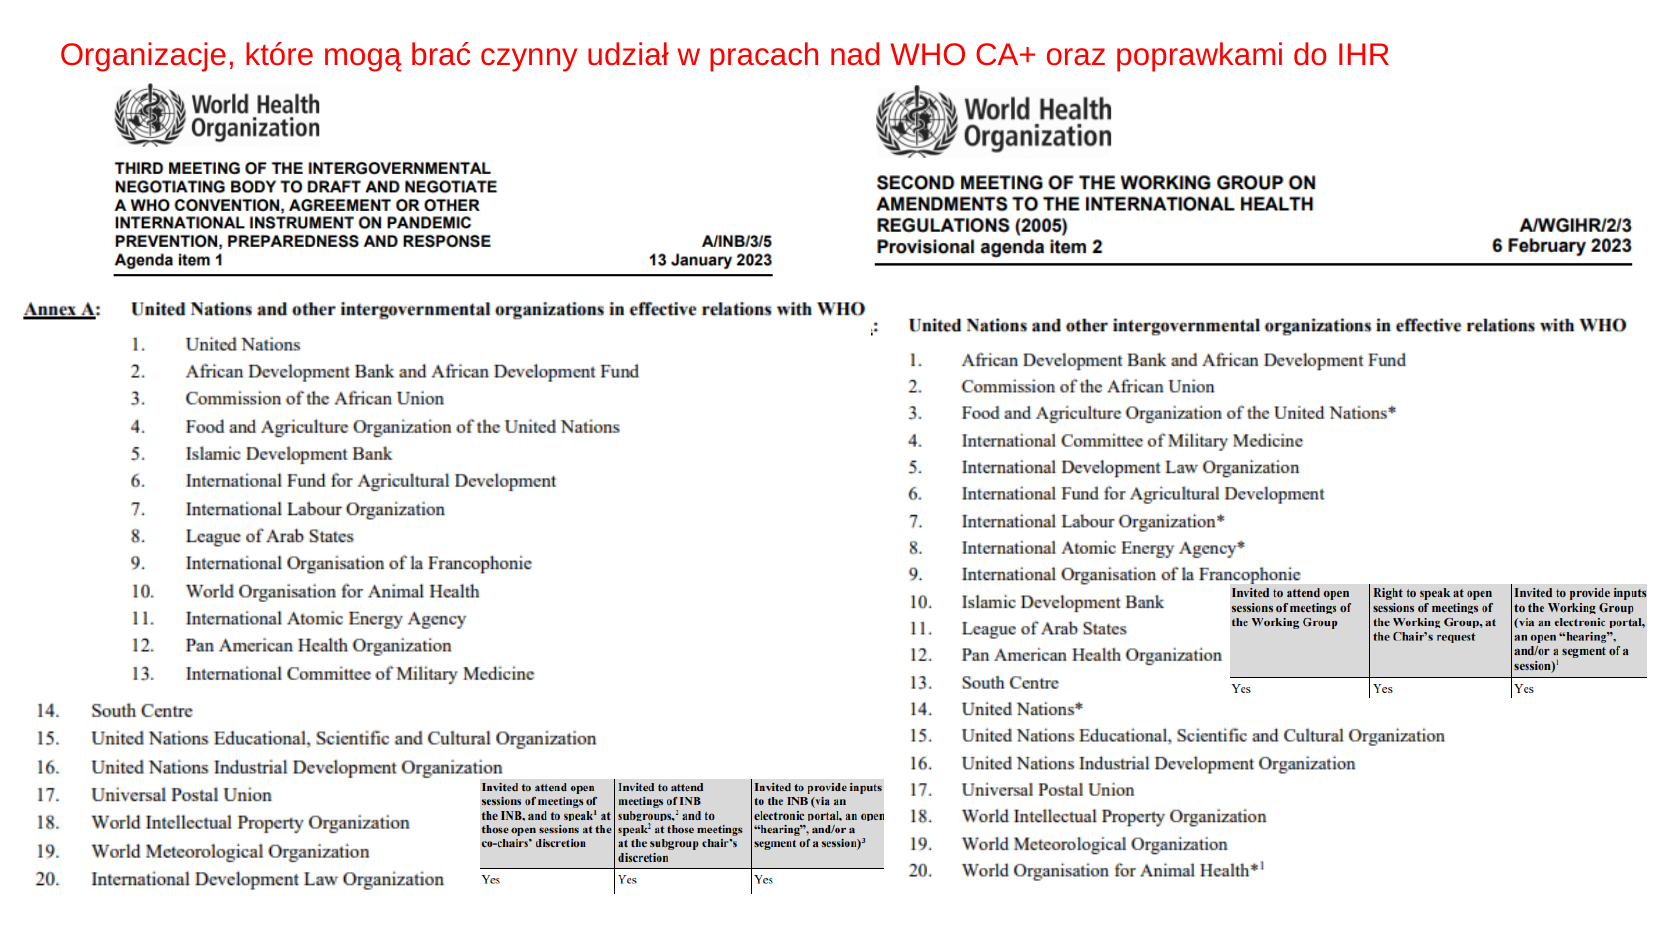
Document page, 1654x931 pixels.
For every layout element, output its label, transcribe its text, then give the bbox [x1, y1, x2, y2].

picture [105, 80, 776, 286]
picture [15, 294, 1647, 901]
picture [870, 80, 1636, 272]
text_box Organizacje, które mogą brać czynny udział w pracach nad WHO CA+ oraz poprawkami do IHR [45, 30, 1636, 80]
